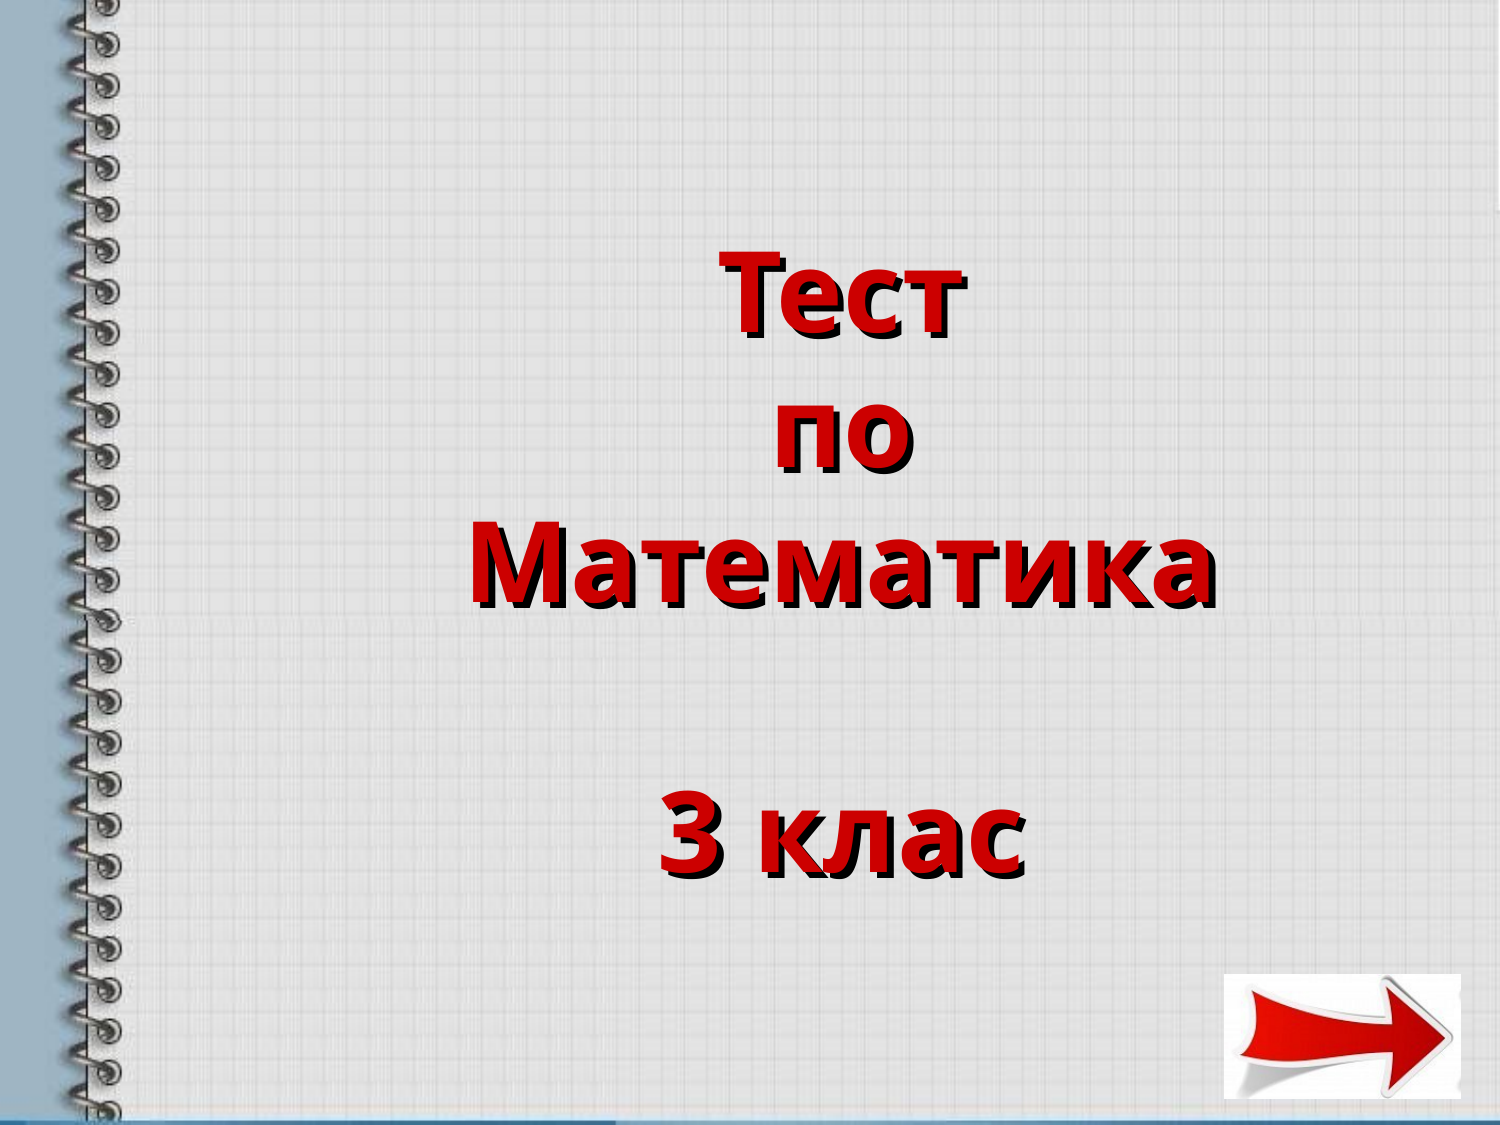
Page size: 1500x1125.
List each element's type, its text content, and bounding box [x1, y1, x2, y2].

picture [1224, 975, 1461, 1099]
text_box Тест по Математика 3 клас [449, 212, 1234, 903]
